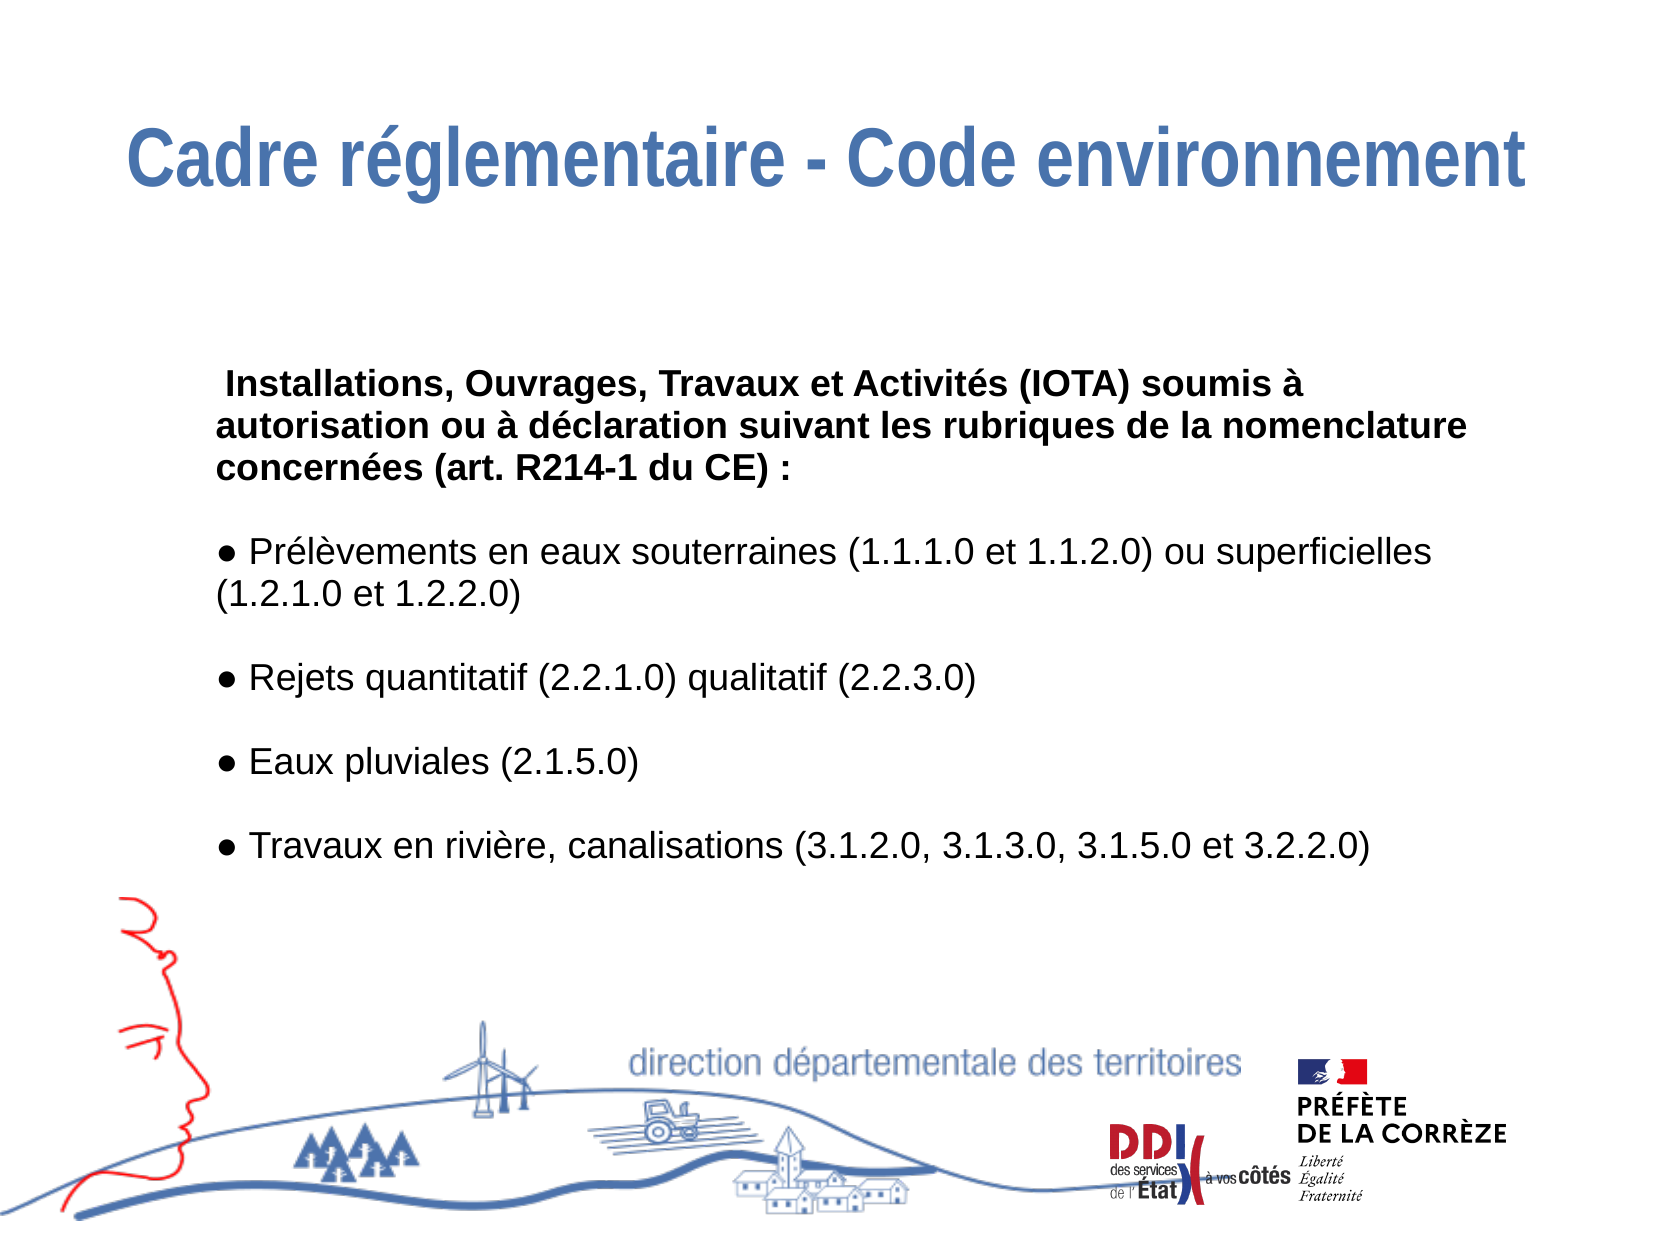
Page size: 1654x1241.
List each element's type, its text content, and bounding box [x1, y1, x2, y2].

picture [0, 897, 1291, 1221]
text_box Installations, Ouvrages, Travaux et Activités (IOTA) soumis à autorisation ou à déclaration suivant les rubriques de la nomenclature concernées (art. R214-1 du CE) : ● Prélèvements en eaux souterraines (1.1.1.0 et 1.1.2.0) ou superficielles (1.2.1.0 et 1.2.2.0) ● Rejets quantitatif (2.2.1.0) qualitatif (2.2.3.0) ● Eaux pluviales (2.1.5.0) ● Travaux en rivière, canalisations (3.1.2.0, 3.1.3.0, 3.1.5.0 et 3.2.2.0) [200, 355, 1512, 875]
title Cadre réglementaire - Code environnement [82, 49, 1571, 257]
picture [1298, 1059, 1506, 1201]
